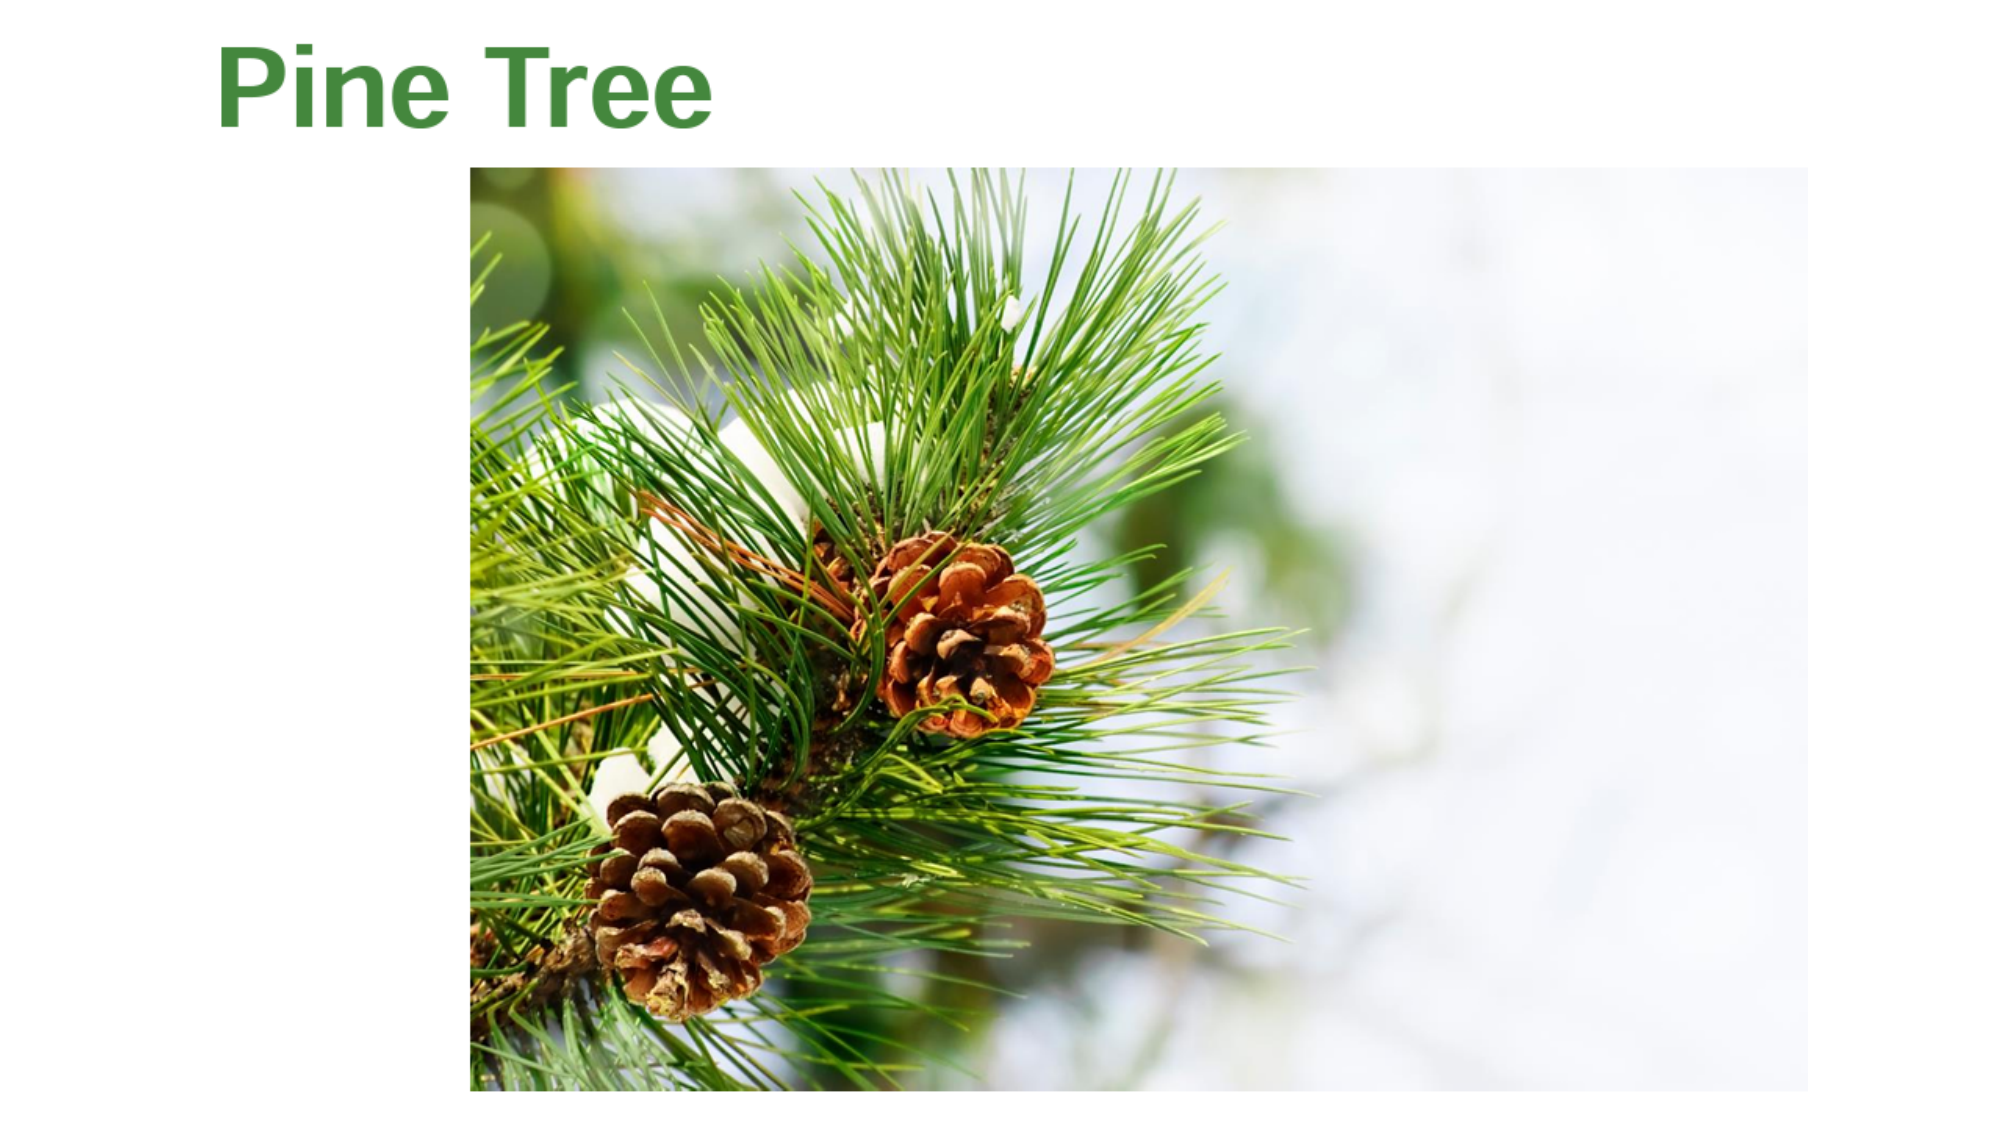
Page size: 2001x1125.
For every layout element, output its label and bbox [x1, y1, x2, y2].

picture [192, 24, 1808, 1101]
